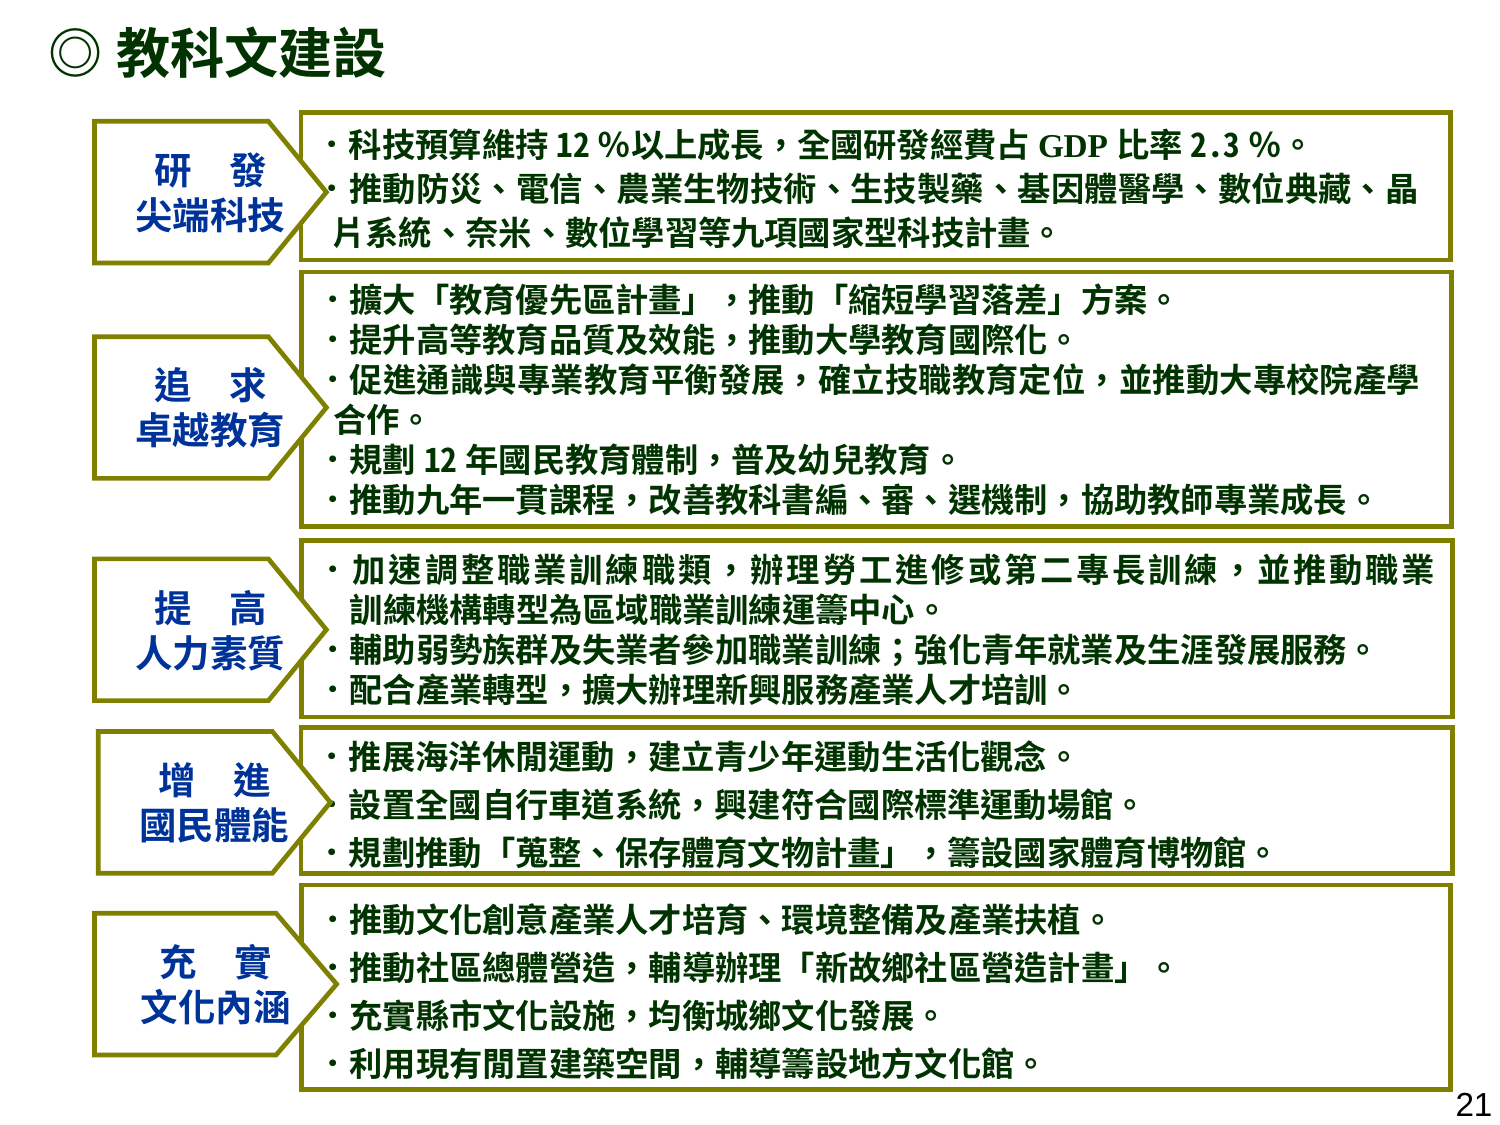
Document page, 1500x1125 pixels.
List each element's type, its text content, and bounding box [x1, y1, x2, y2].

text_box ．科技預算維持12％以上成長，全國研發經費占GDP比率2.3％。 ．推動防災、電信、農業生物技術、生技製藥、基因體醫學、數位典藏、晶 片系統、奈米、數位學習等九項國家型科技計畫。 [301, 112, 1451, 260]
text_box 研 發 尖端科技 [94, 121, 327, 264]
text_box 充 實 文化內涵 [94, 913, 337, 1056]
text_box ◎教科文建設 [34, 11, 944, 92]
text_box ．推展海洋休閒運動，建立青少年運動生活化觀念。 ．設置全國自行車道系統，興建符合國際標準運動場館。 ．規劃推動「蒐整、保存體育文物計畫」，籌設國家體育博物館。 [301, 727, 1453, 874]
text_box 追 求 卓越教育 [94, 336, 327, 479]
text_box ．加速調整職業訓練職類，辦理勞工進修或第二專長訓練，並推動職業 訓練機構轉型為區域職業訓練運籌中心。 ．輔助弱勢族群及失業者參加職業訓練；強化青年就業及生涯發展服務。 ．配合產業轉型，擴大辦理新興服務產業人才培訓。 [301, 540, 1453, 717]
text_box 提 高 人力素質 [94, 558, 327, 701]
text_box ．推動文化創意產業人才培育、環境整備及產業扶植。 ．推動社區總體營造，輔導辦理「新故鄉社區營造計畫」。 ．充實縣市文化設施，均衡城鄉文化發展。 ．利用現有閒置建築空間，輔導籌設地方文化館。 [301, 885, 1451, 1090]
text_box 增 進 國民體能 [98, 731, 331, 874]
text_box ．擴大「教育優先區計畫」，推動「縮短學習落差」方案。 ．提升高等教育品質及效能，推動大學教育國際化。 ．促進通識與專業教育平衡發展，確立技職教育定位，並推動大專校院產學 合作。 ．規劃12年國民教育體制，普及幼兒教育。 ．推動九年一貫課程，改善教科書編、審、選機制，協助教師專業成長。 [301, 272, 1452, 527]
